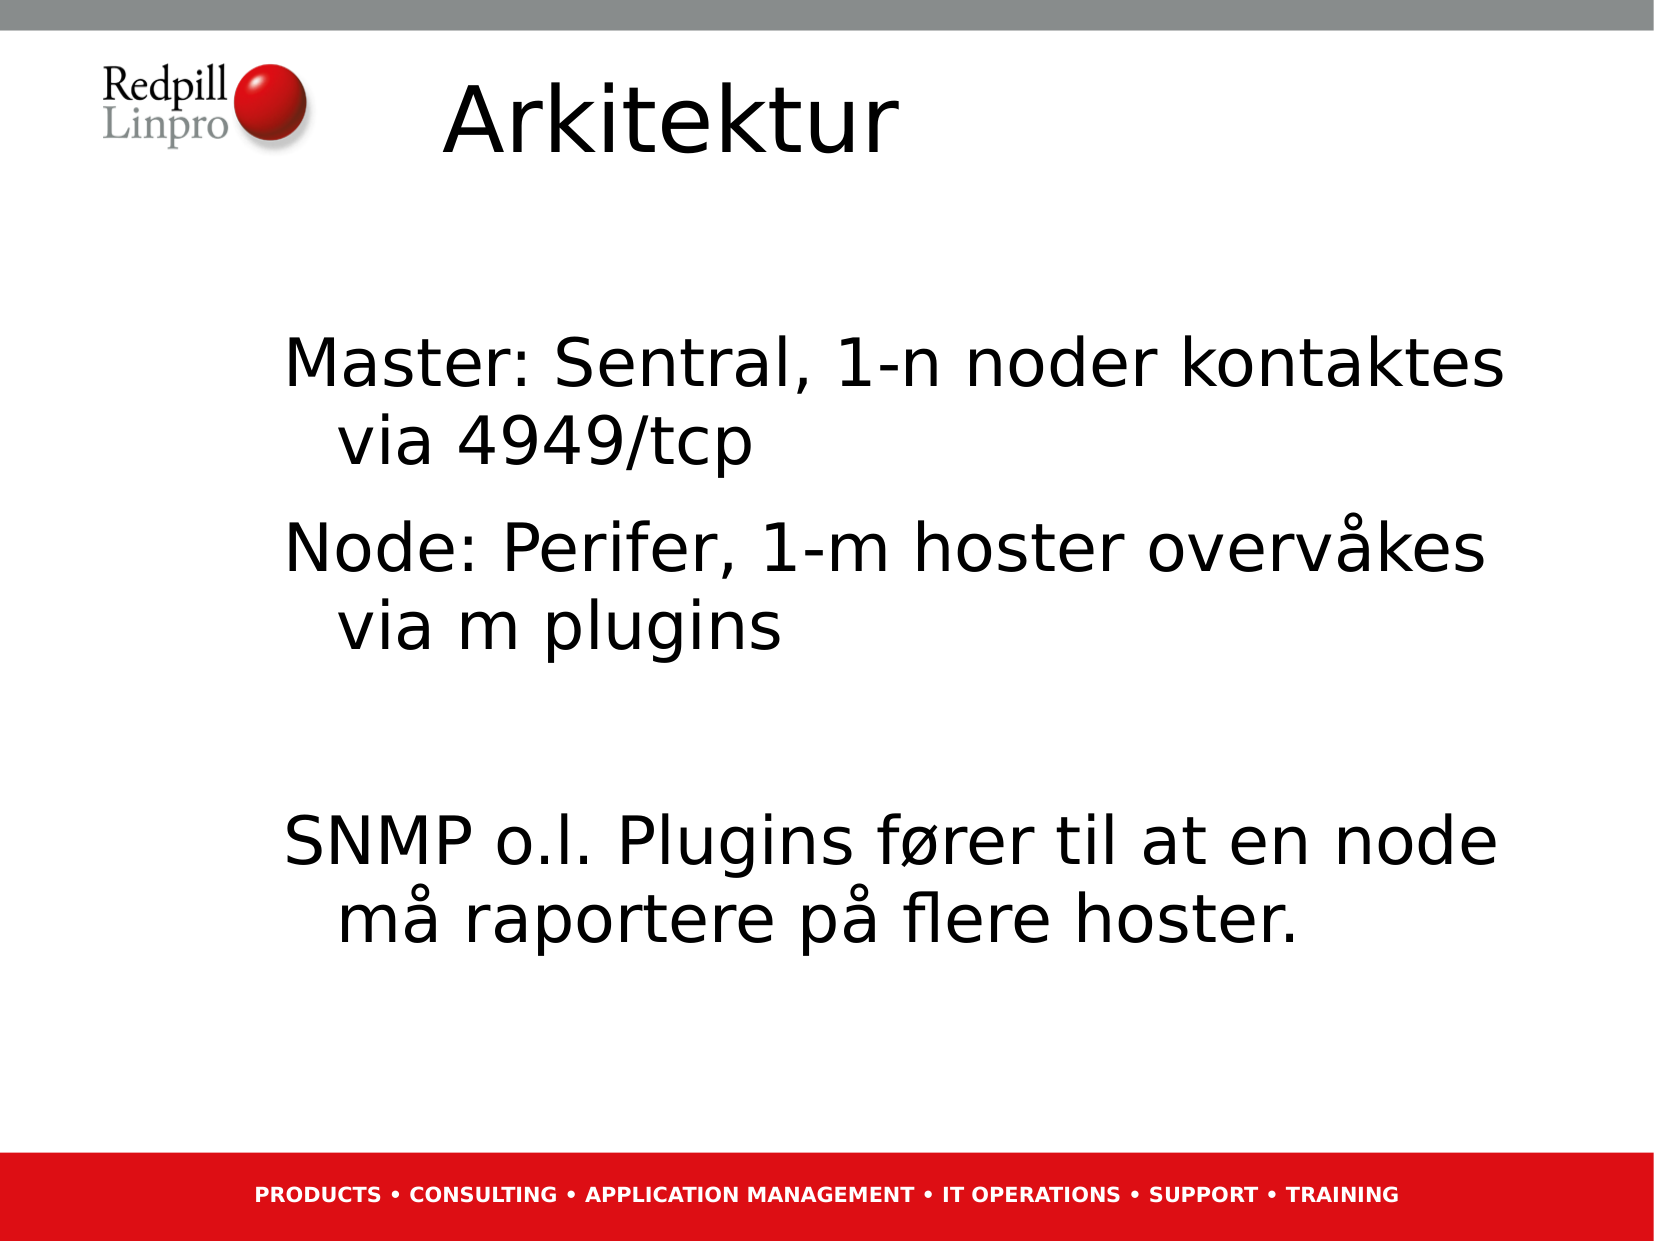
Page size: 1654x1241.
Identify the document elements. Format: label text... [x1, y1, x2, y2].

picture [0, 0, 1654, 1241]
list Master: Sentral, 1-n noder kontaktes via 4949/tcp Node: Perifer, 1-m hoster overvåkes via m plugins SNMP o.l. Plugins fører til at en node må raportere på flere hoster. [265, 324, 1571, 1109]
title Arkitektur [442, 67, 1571, 314]
